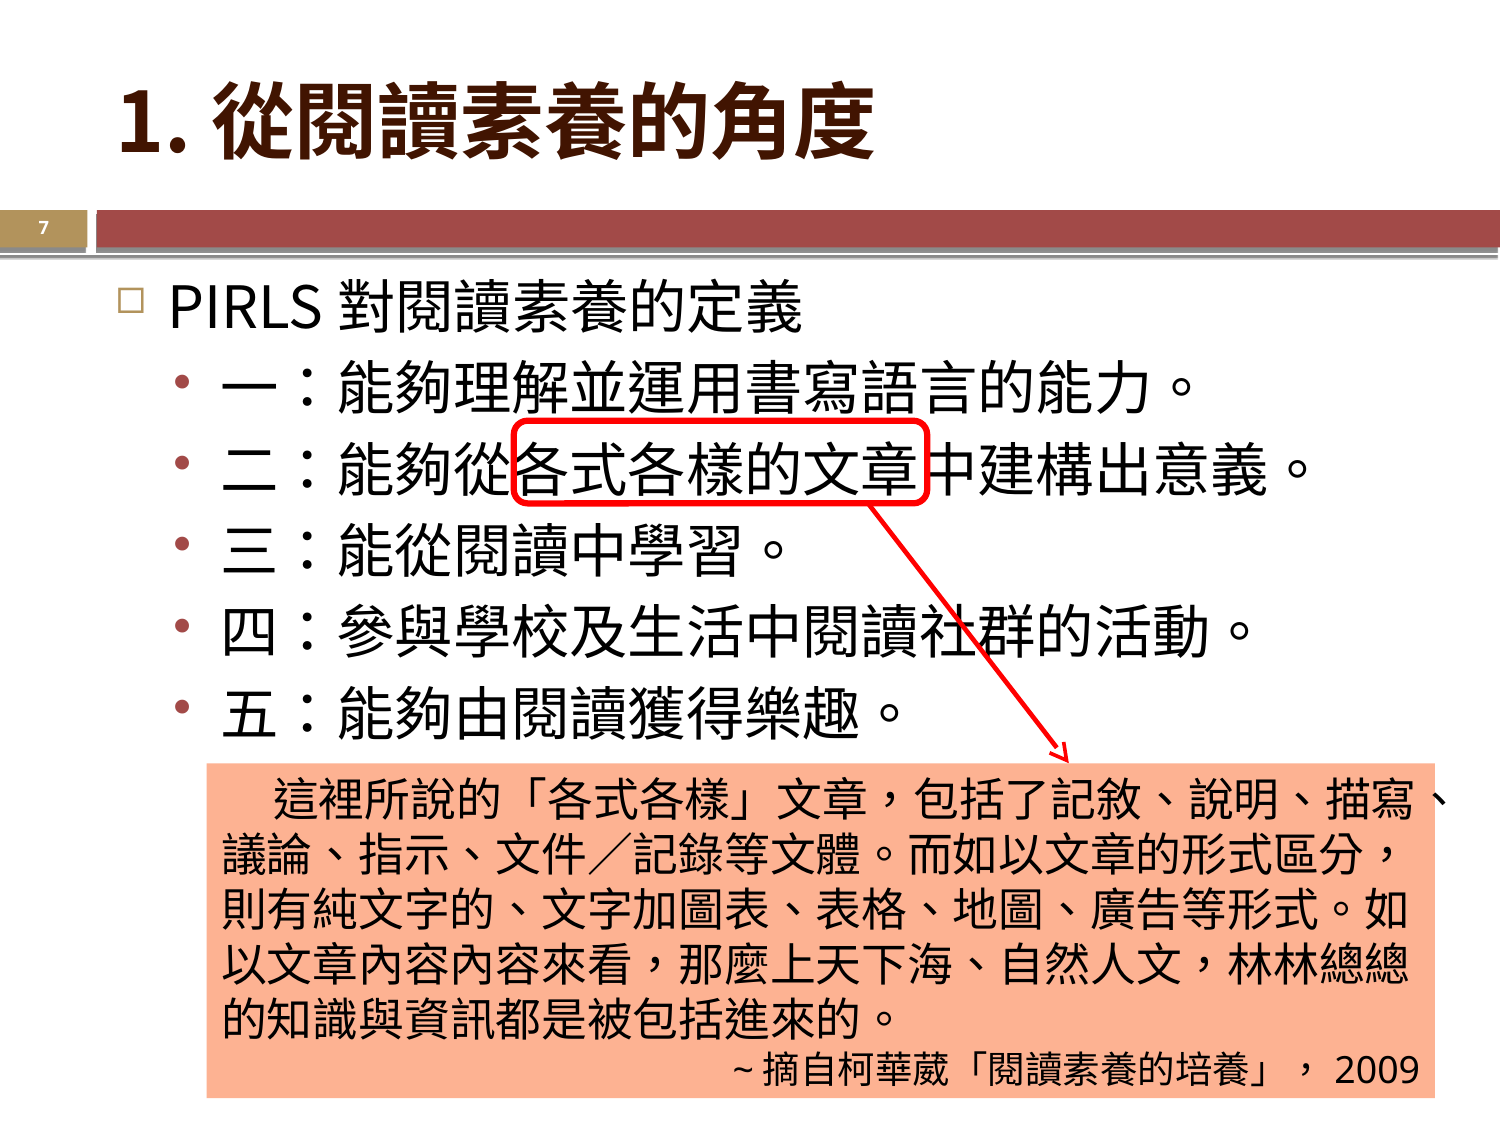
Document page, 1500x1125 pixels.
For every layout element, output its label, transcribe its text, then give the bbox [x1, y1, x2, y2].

list PIRLS對閱讀素養的定義 一：能夠理解並運用書寫語言的能力。 二：能夠從各式各樣的文章中建構出意義。 三：能從閱讀中學習。 四：參與學校及生活中閱讀社群的活動。 五：能夠由閱讀獲得樂趣。 [100, 262, 1438, 1000]
title 1.從閱讀素養的角度 [100, 37, 1438, 200]
slide_number <編號> [0, 208, 88, 249]
text_box 這裡所說的「各式各樣」文章，包括了記敘、說明、描寫、議論、指示、文件／記錄等文體。而如以文章的形式區分，則有純文字的、文字加圖表、表格、地圖、廣告等形式。如以文章內容內容來看，那麼上天下海、自然人文，林林總總的知識與資訊都是被包括進來的。 ~摘自柯華葳「閱讀素養的培養」，2009 [206, 763, 1435, 1099]
